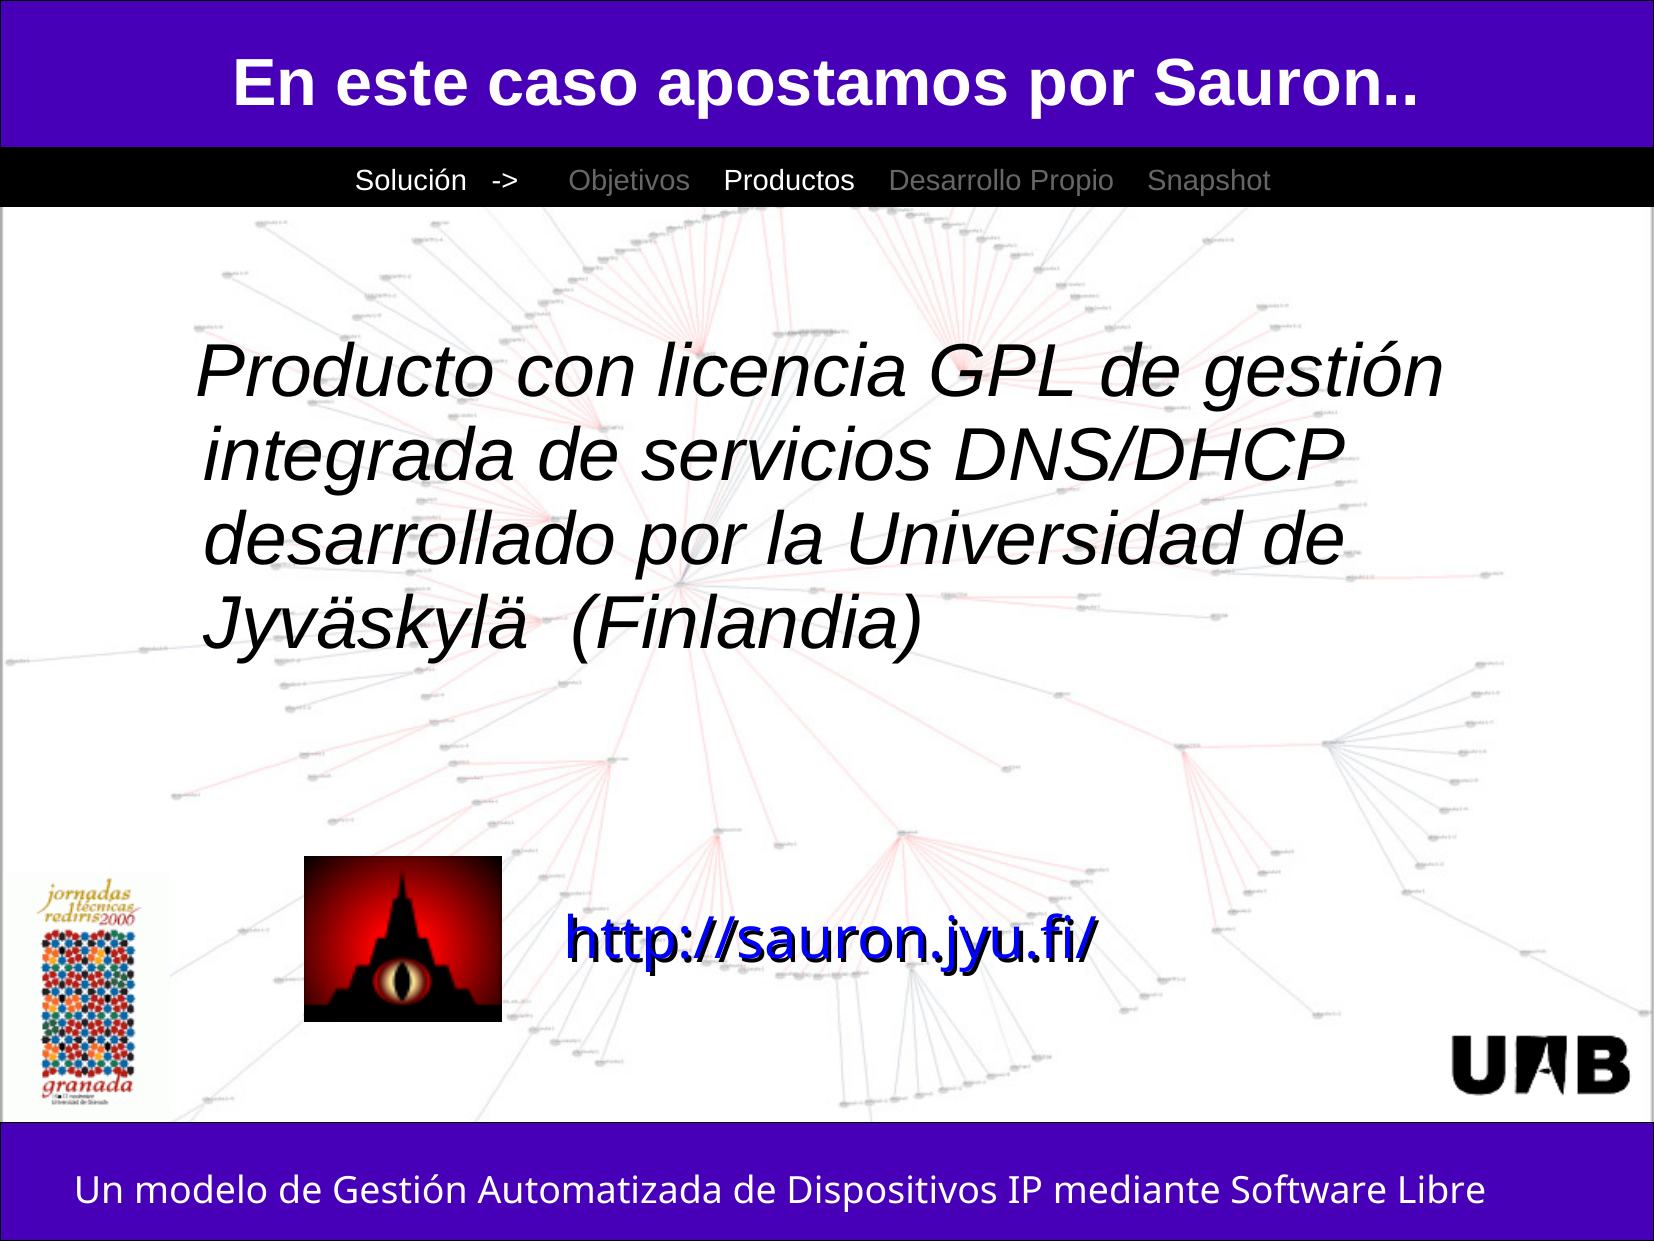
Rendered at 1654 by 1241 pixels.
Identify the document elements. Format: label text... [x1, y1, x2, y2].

text_box http://sauron.jyu.fi/ [561, 889, 1329, 975]
picture [0, 284, 1654, 1122]
title Solución -> Objetivos Productos Desarrollo Propio Snapshot [0, 76, 1654, 284]
text_box Producto con licencia GPL de gestión integrada de servicios DNS/DHCP desarrollado por la Universidad de Jyväskylä (Finlandia) [118, 321, 1600, 945]
title En este caso apostamos por Sauron.. [0, 11, 1654, 76]
